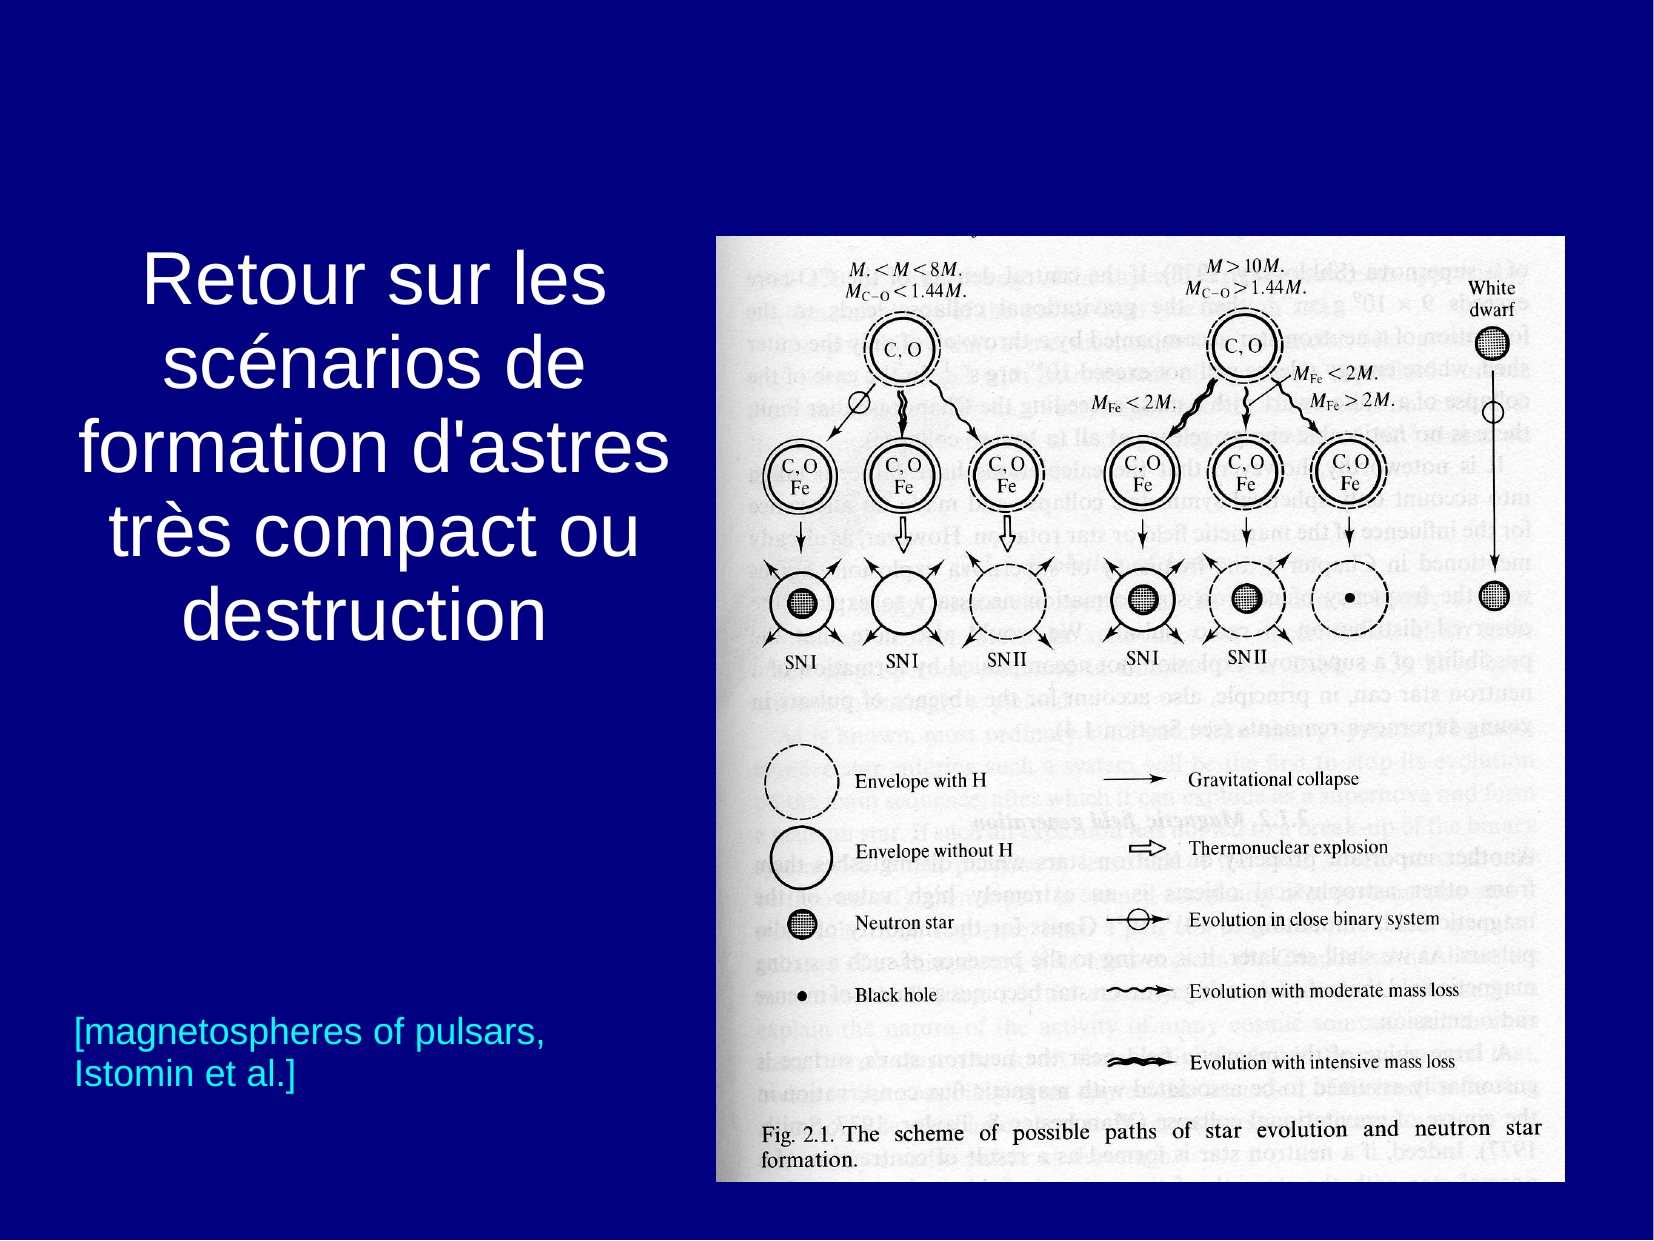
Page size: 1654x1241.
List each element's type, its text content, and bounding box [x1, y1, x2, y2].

text_box [magnetospheres of pulsars, Istomin et al.] [59, 1003, 572, 1103]
title Retour sur les scénarios de formation d'astres très compact ou destruction [59, 236, 691, 657]
picture [716, 236, 1565, 1182]
